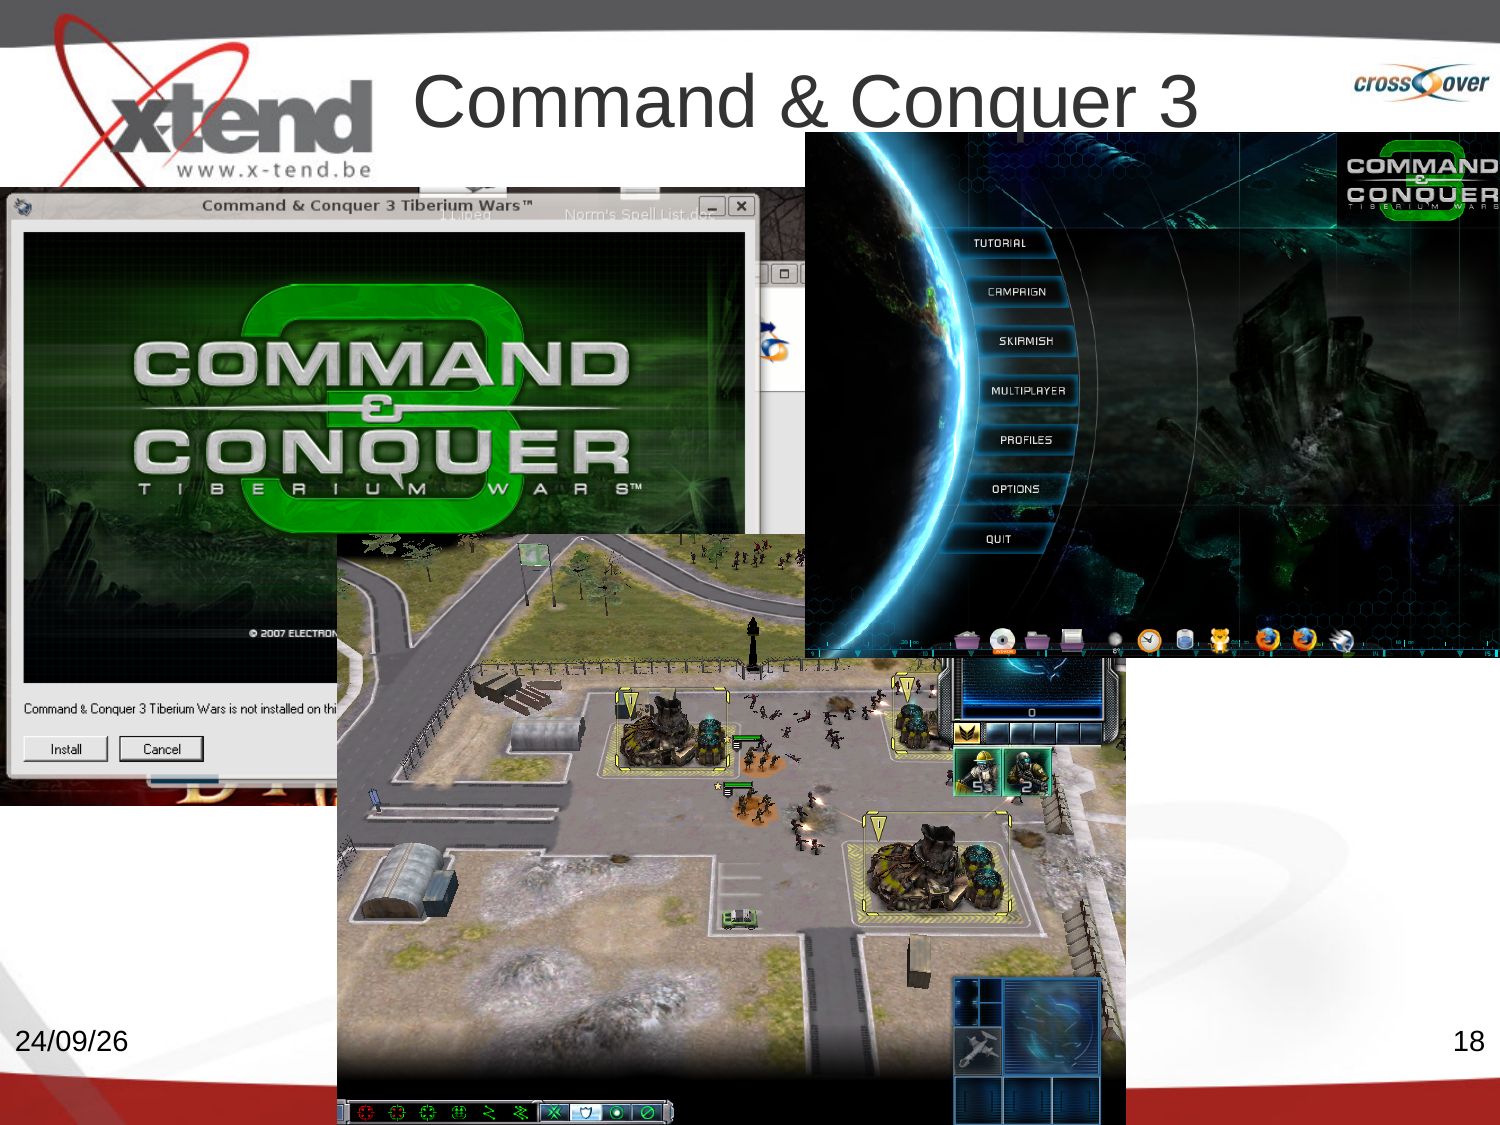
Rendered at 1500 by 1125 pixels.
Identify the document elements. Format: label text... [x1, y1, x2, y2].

picture [0, 0, 1500, 1125]
title Command & Conquer 3 [412, 14, 1477, 188]
